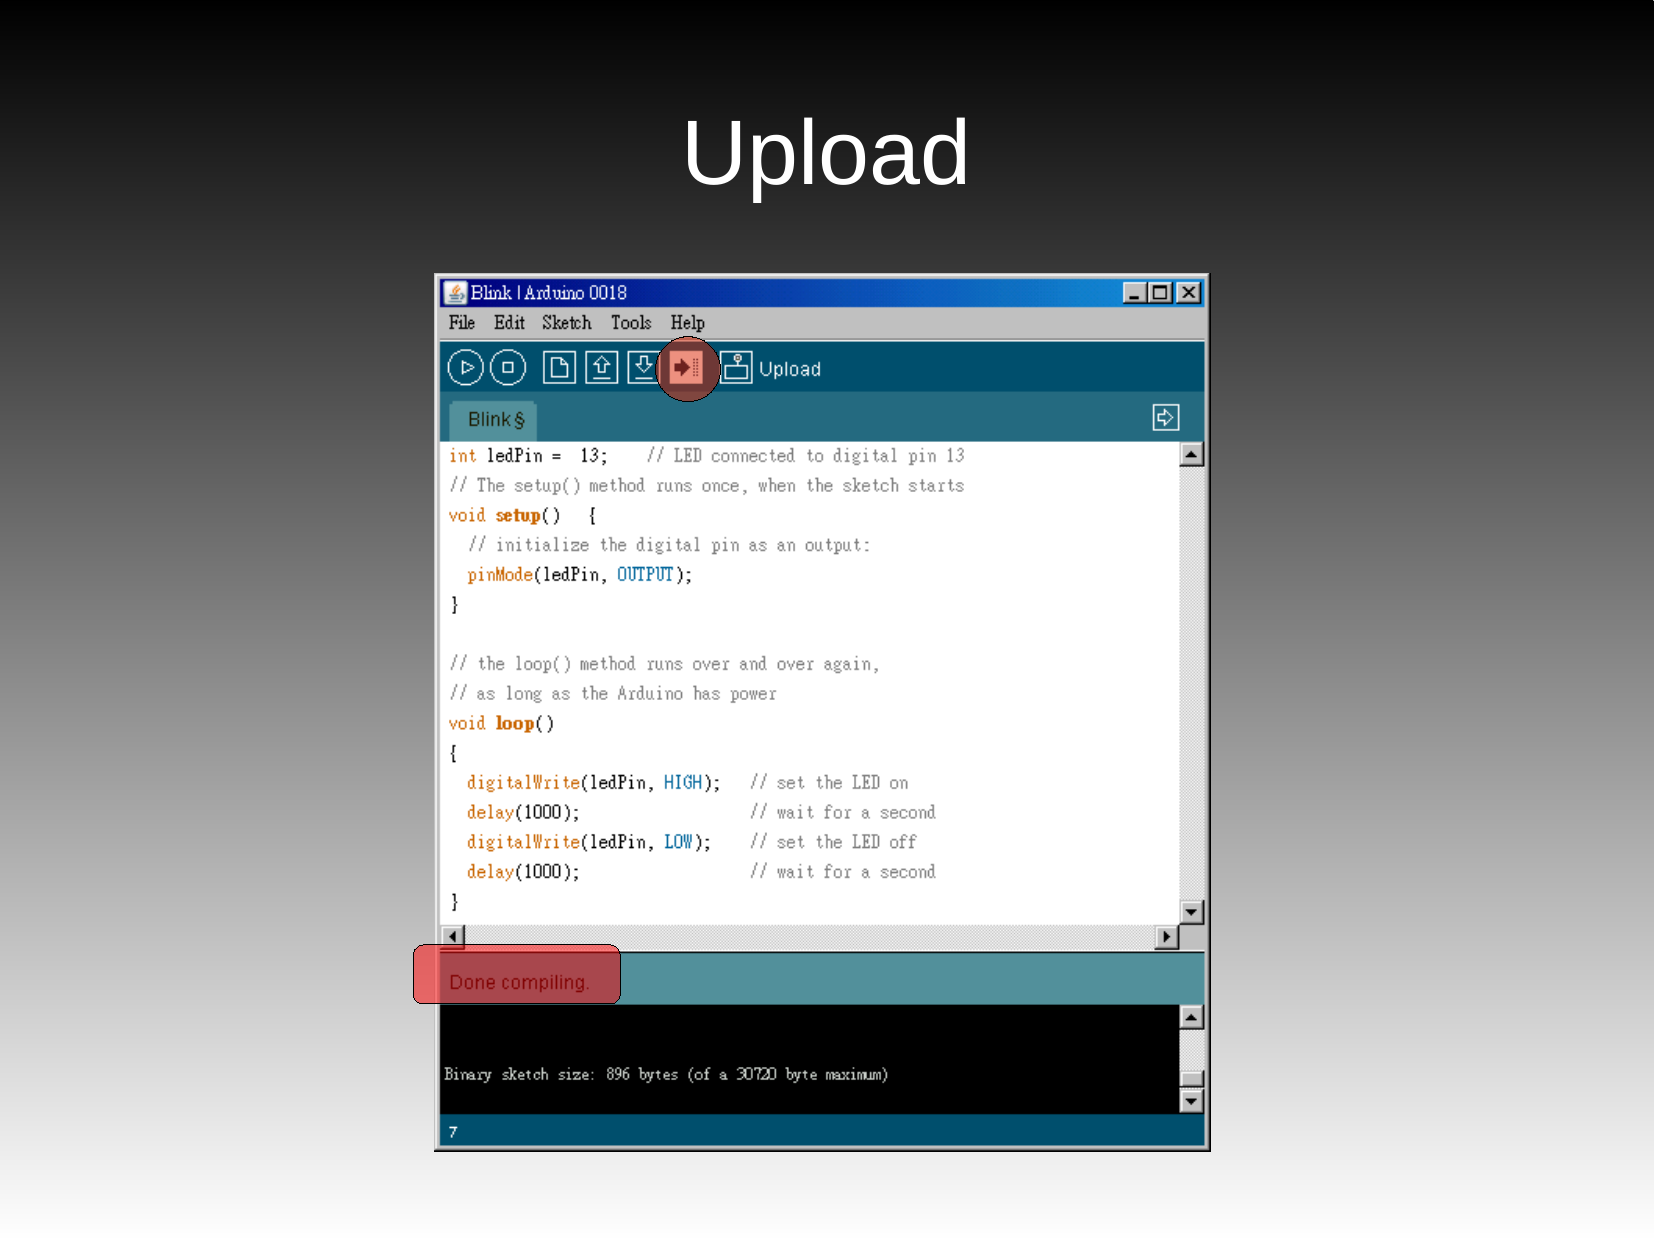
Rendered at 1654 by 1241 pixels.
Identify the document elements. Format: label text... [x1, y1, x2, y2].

title Upload [82, 56, 1571, 250]
picture [434, 273, 1211, 1152]
text_box [655, 336, 721, 402]
text_box [413, 944, 621, 1004]
